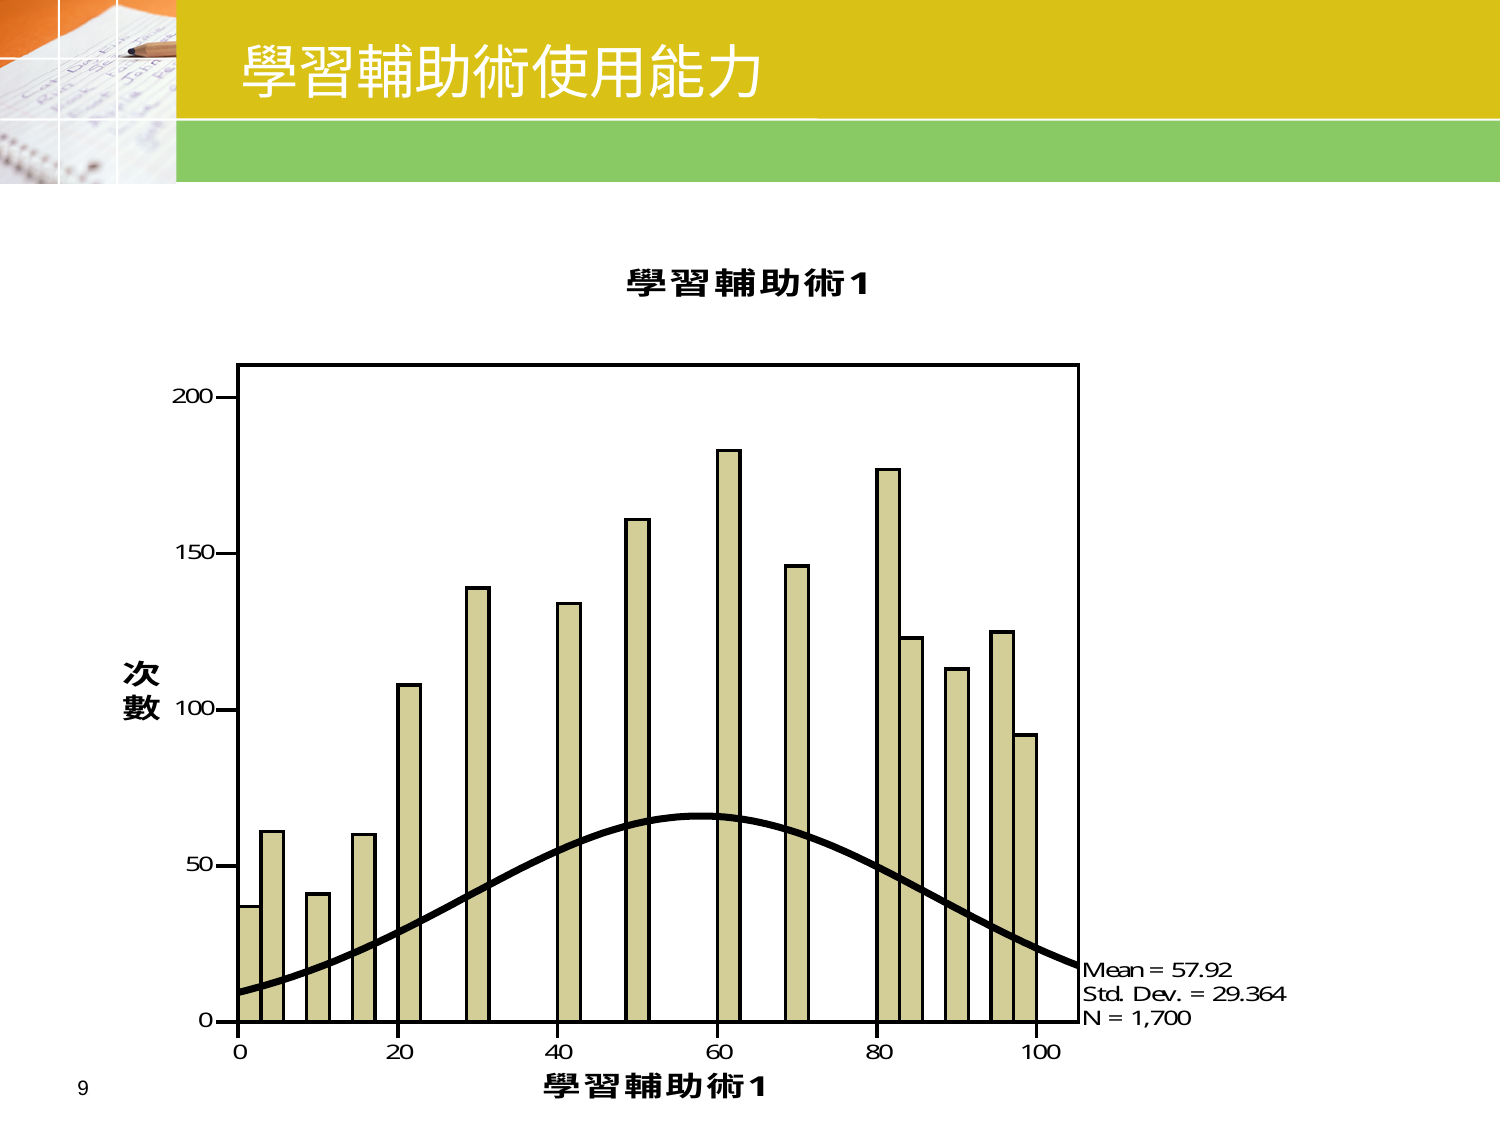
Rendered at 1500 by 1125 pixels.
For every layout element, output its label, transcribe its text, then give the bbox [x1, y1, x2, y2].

picture [88, 184, 1412, 1125]
text_box [62, 1067, 88, 1111]
title 學習輔助術使用能力 [225, 28, 1388, 109]
